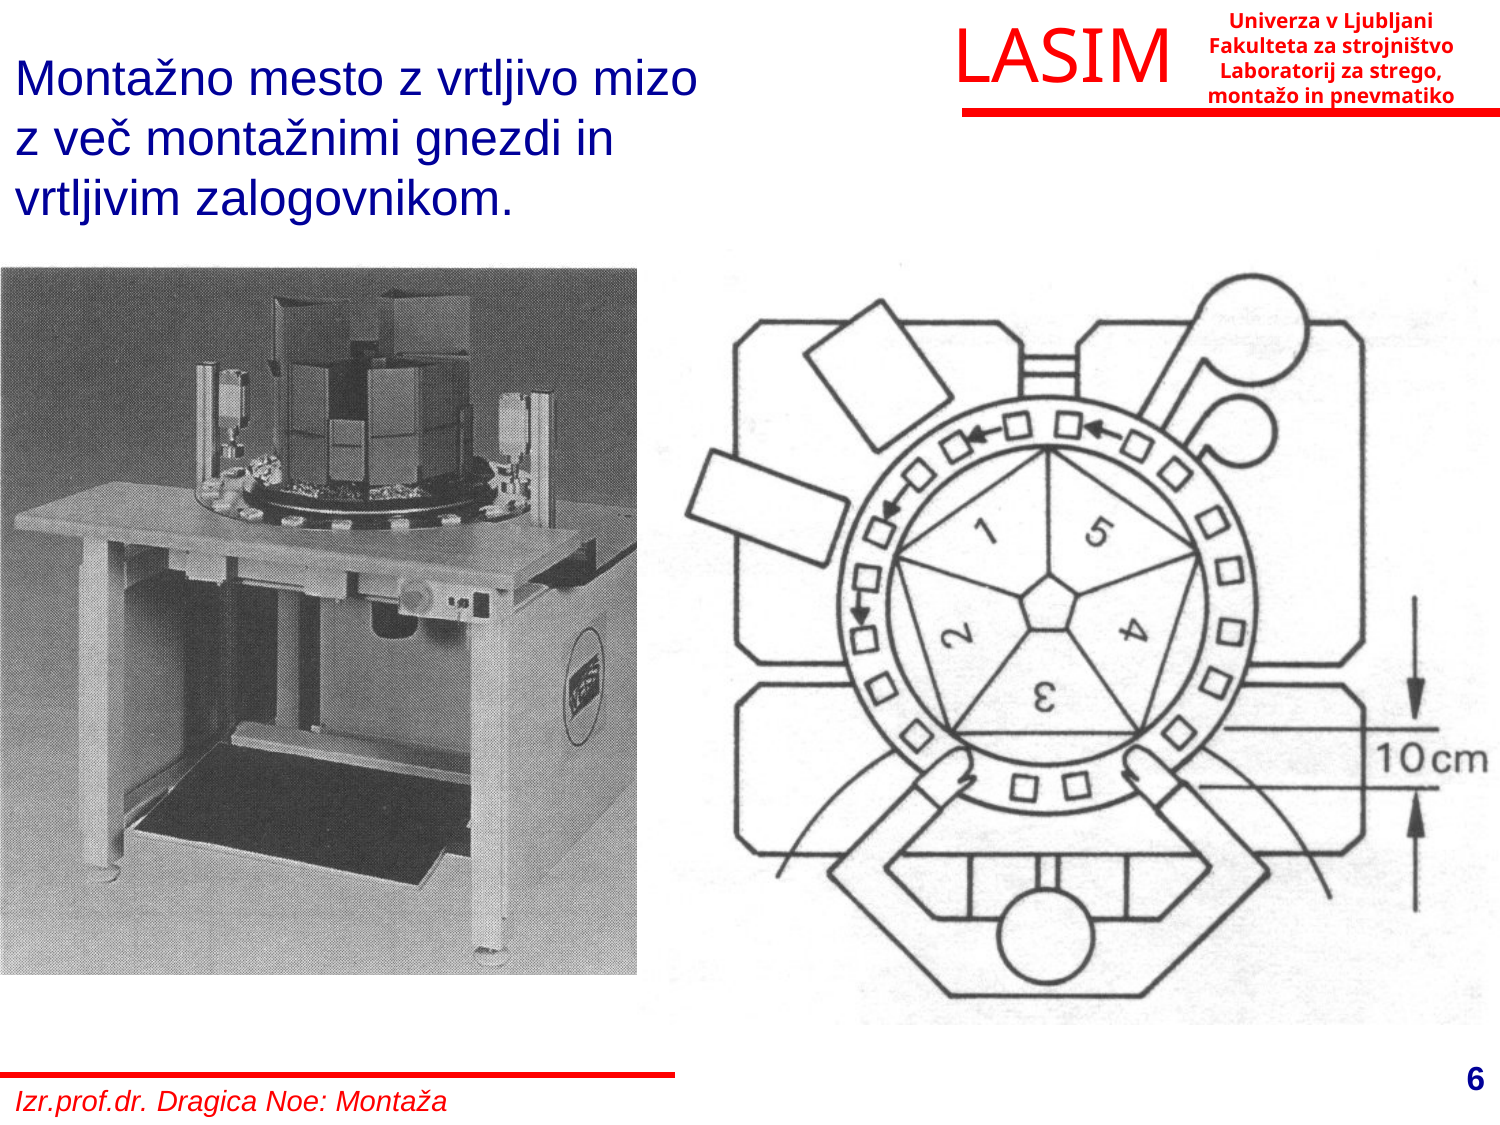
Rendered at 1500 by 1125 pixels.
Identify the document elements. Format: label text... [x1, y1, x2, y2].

text_box Montažno mesto z vrtljivo mizo z več montažnimi gnezdi in vrtljivim zalogovnikom. [0, 37, 751, 233]
picture [0, 249, 1500, 1025]
